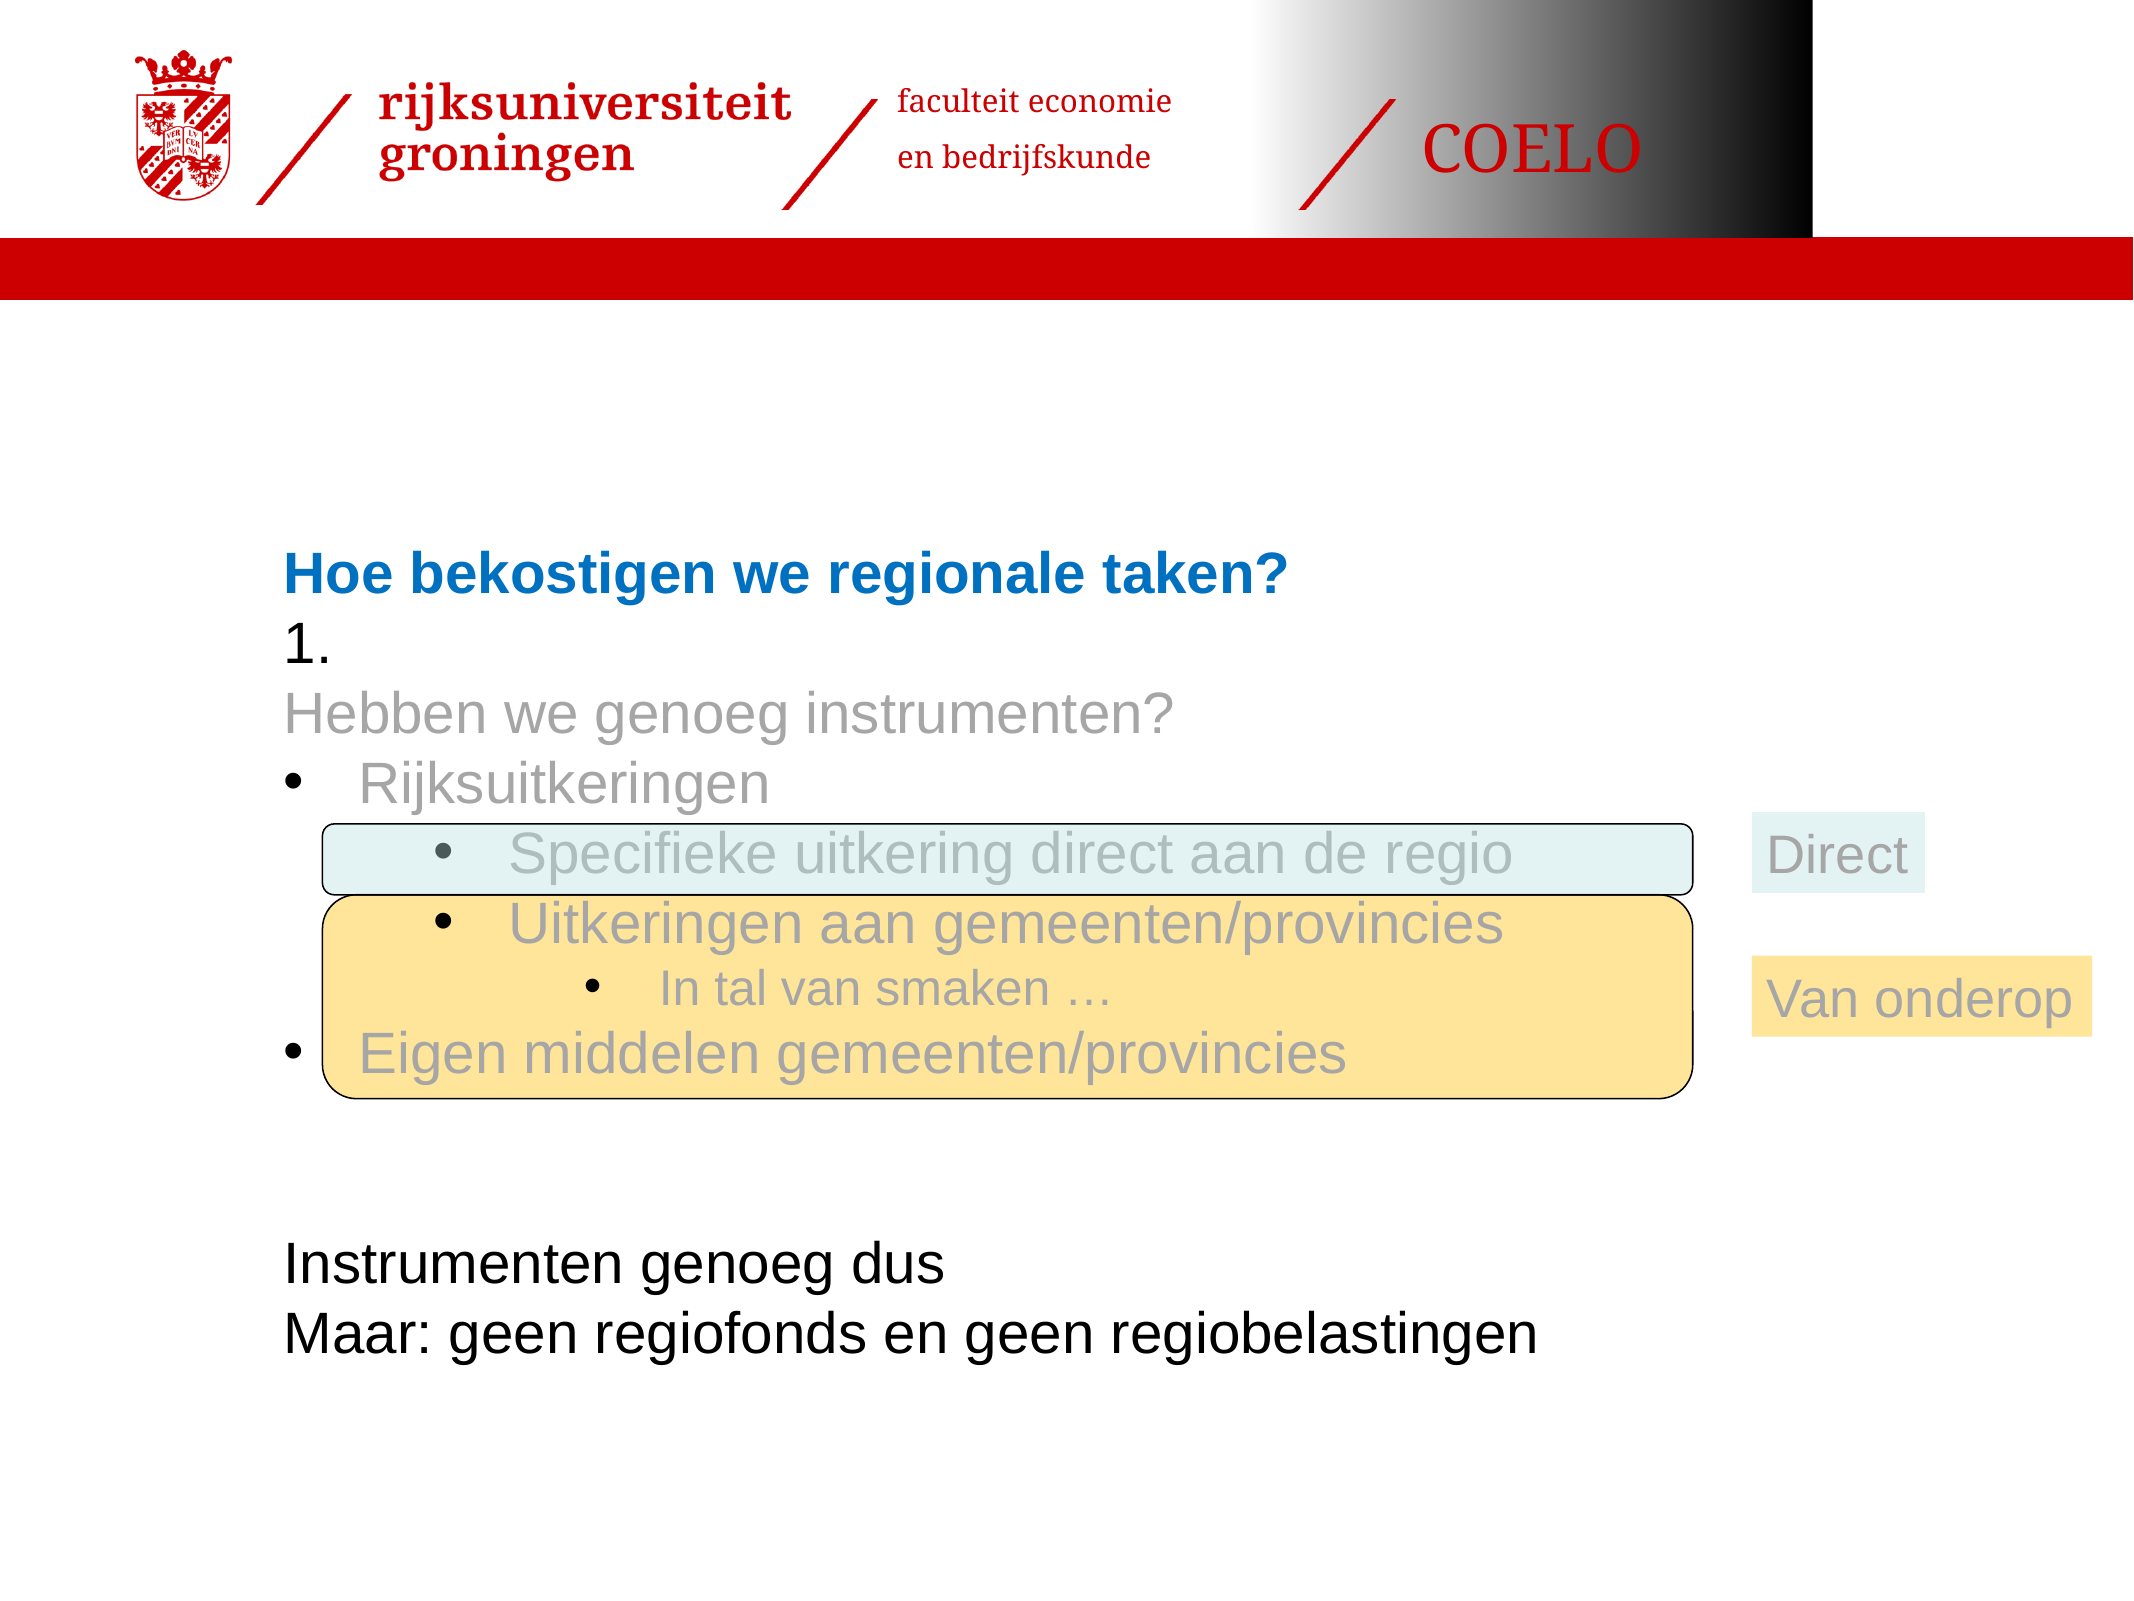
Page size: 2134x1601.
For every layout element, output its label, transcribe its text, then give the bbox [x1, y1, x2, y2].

text_box Van onderop [1751, 955, 2093, 1037]
picture [135, 50, 878, 210]
text_box Direct [1751, 812, 1925, 893]
picture [1298, 99, 1396, 210]
text_box Hoe bekostigen we regionale taken? Hebben we genoeg instrumenten? Rijksuitkeringen Specifieke uitkering direct aan de regio Uitkeringen aan gemeenten/provincies In tal van smaken … Eigen middelen gemeenten/provincies Instrumenten genoeg dus Maar: geen regiofonds en geen regiobelastingen [268, 528, 2134, 1382]
text_box [322, 823, 1693, 895]
